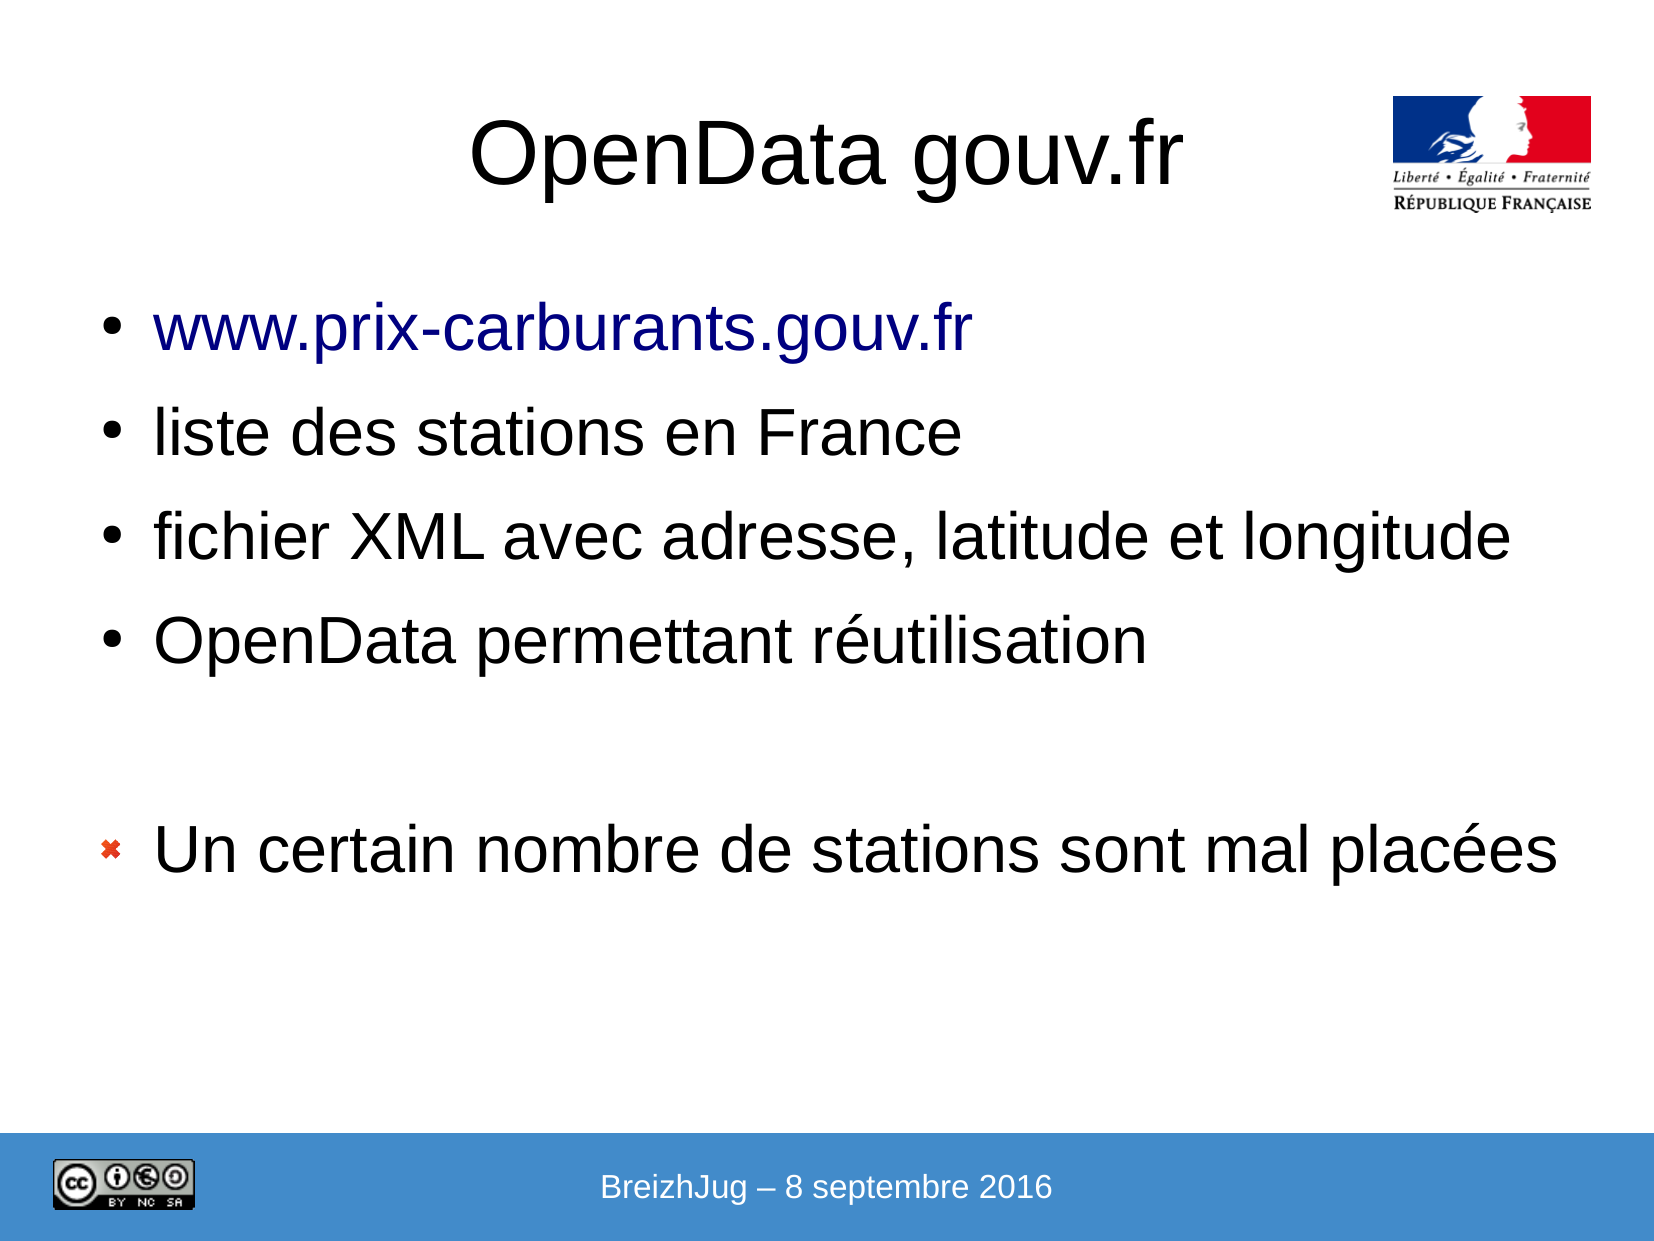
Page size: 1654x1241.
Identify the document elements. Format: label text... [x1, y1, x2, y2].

list www.prix-carburants.gouv.fr liste des stations en France fichier XML avec adresse, latitude et longitude OpenData permettant réutilisation Un certain nombre de stations sont mal placées [82, 290, 1571, 1010]
picture [53, 1159, 195, 1210]
picture [1393, 96, 1591, 213]
title OpenData gouv.fr [82, 49, 1571, 257]
